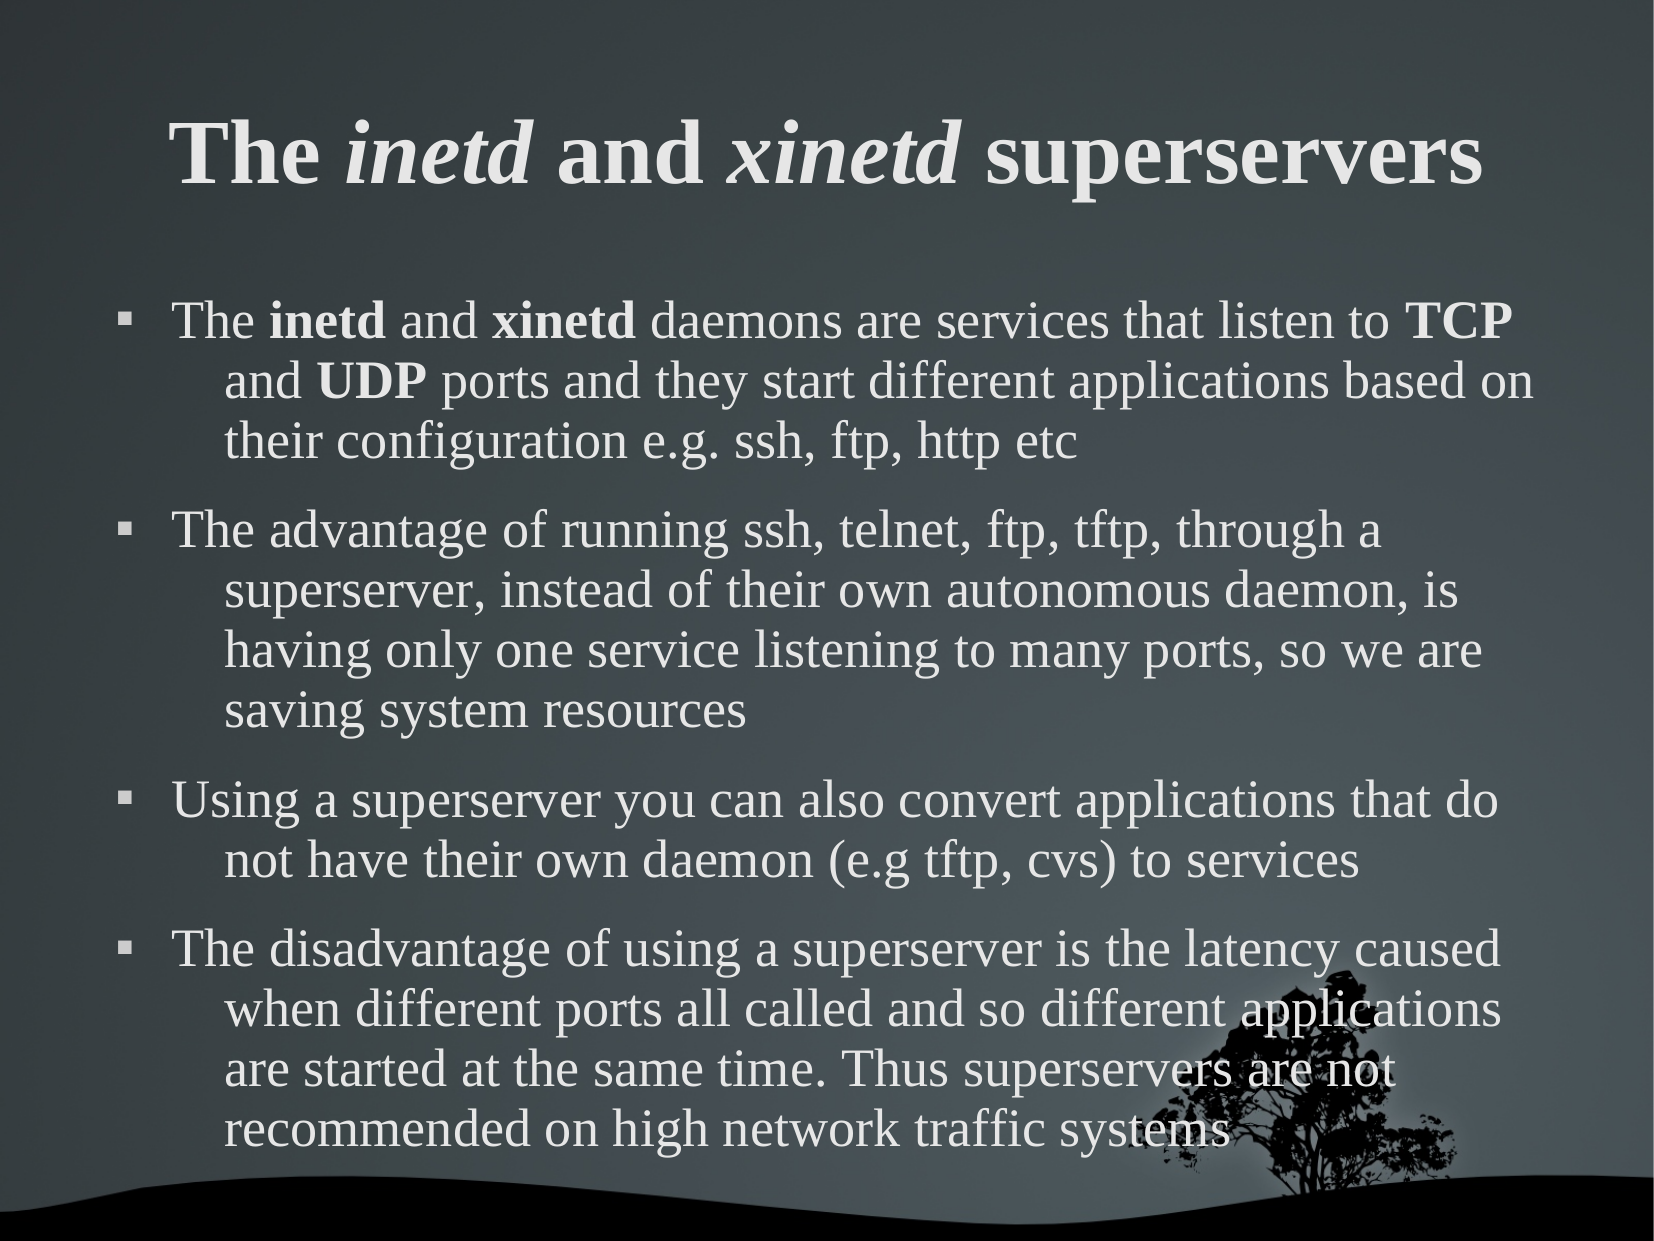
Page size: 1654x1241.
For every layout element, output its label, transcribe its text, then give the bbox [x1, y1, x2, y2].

list The inetd and xinetd daemons are services that listen to TCP and UDP ports and they start different applications based on their configuration e.g. ssh, ftp, http etc The advantage of running ssh, telnet, ftp, tftp, through a superserver, instead of their own autonomous daemon, is having only one service listening to many ports, so we are saving system resources Using a superserver you can also convert applications that do not have their own daemon (e.g tftp, cvs) to services The disadvantage of using a superserver is the latency caused when different ports all called and so different applications are started at the same time. Thus superservers are not recommended on high network traffic systems [82, 290, 1571, 1241]
title The inetd and xinetd superservers [82, 33, 1571, 273]
picture [0, 0, 1654, 1241]
